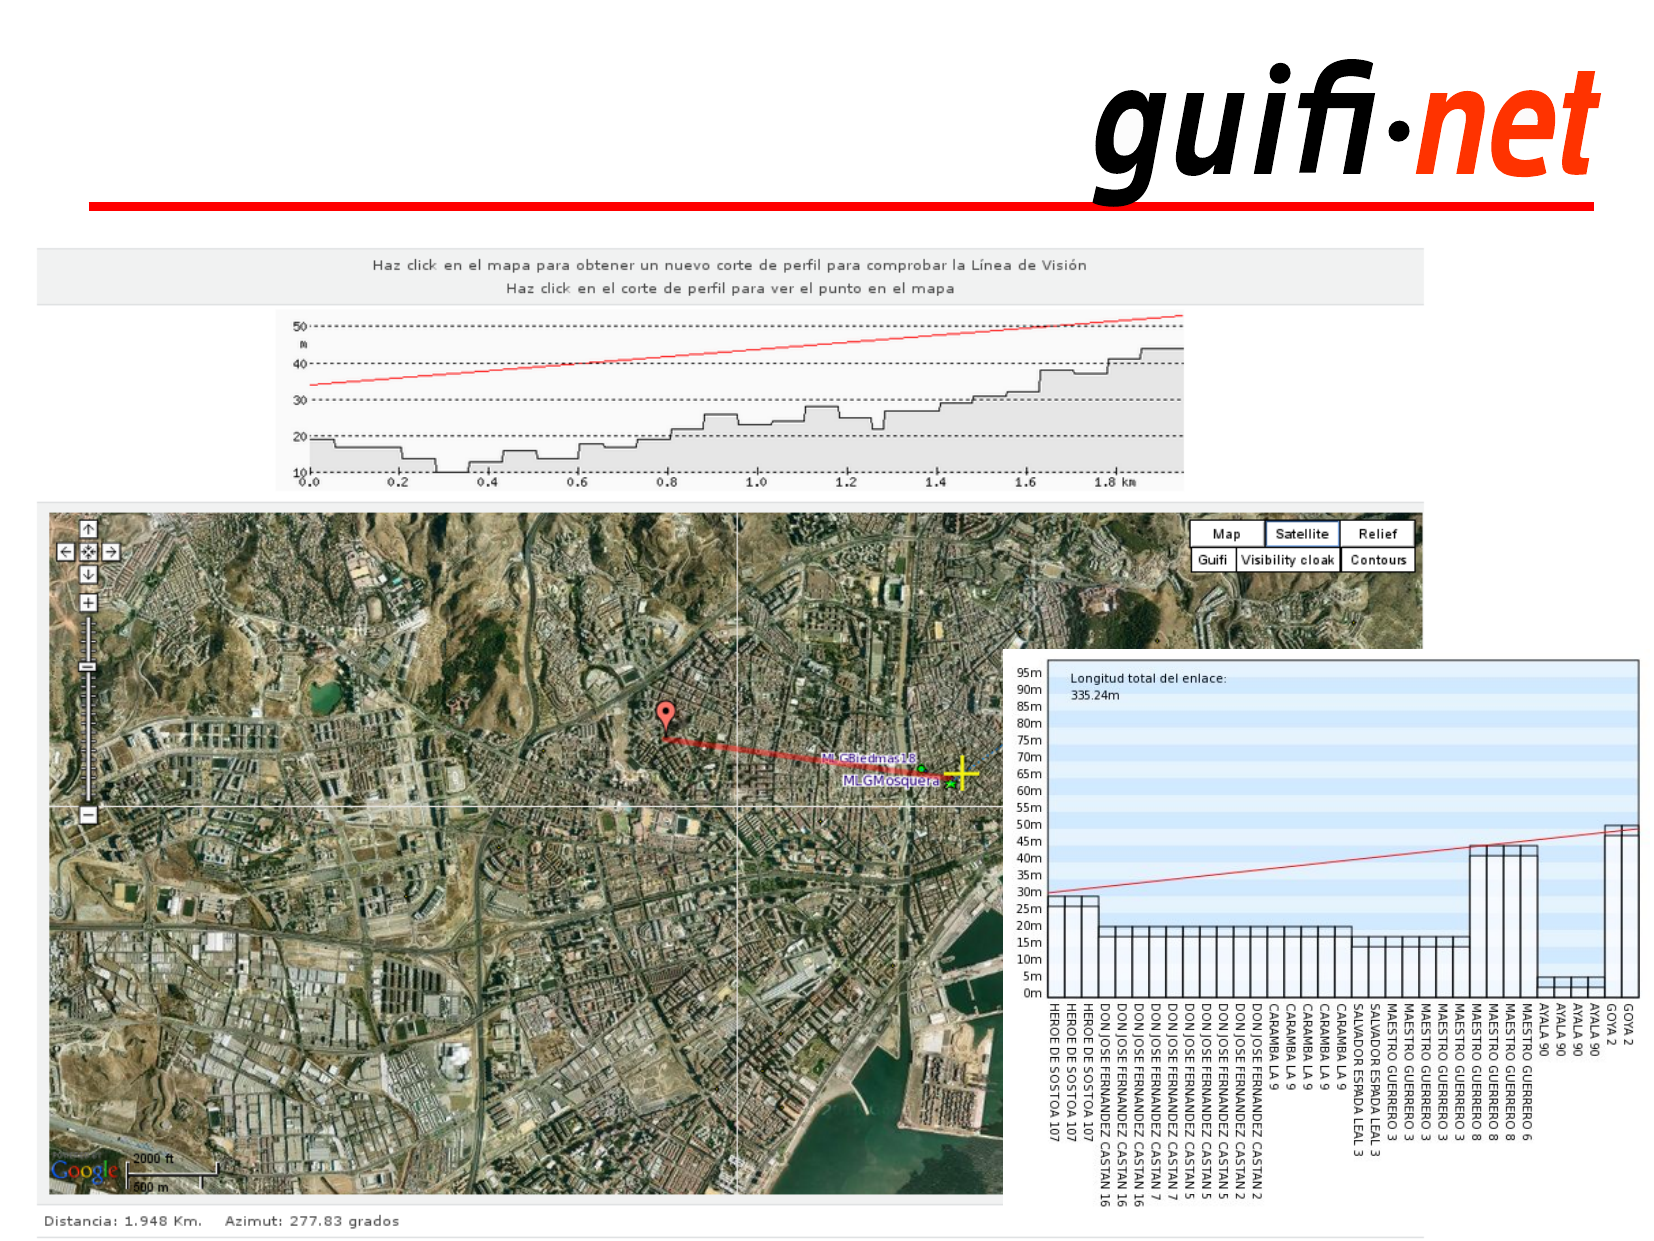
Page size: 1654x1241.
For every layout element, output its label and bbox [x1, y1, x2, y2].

picture [29, 236, 1650, 1241]
